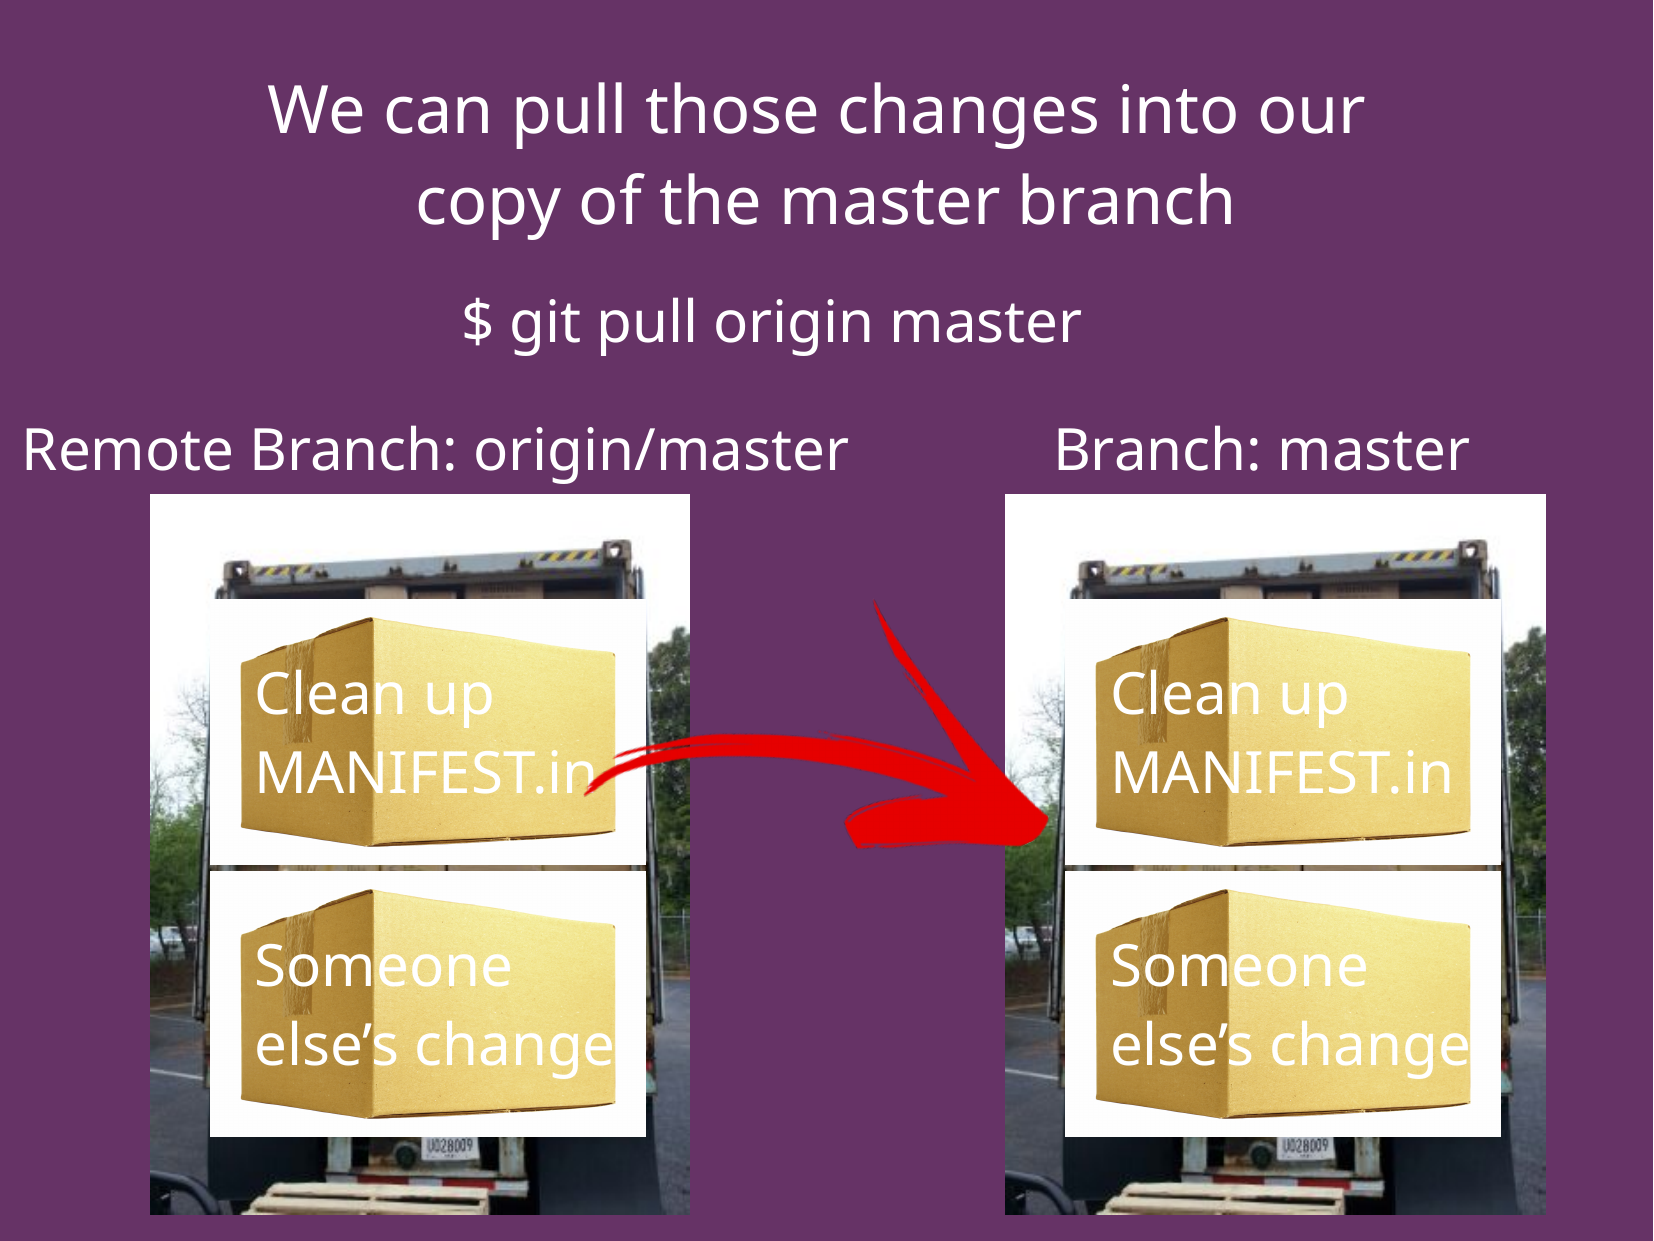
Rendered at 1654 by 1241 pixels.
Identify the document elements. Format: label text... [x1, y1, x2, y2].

text_box Clean up MANIFEST.in [1095, 645, 1501, 868]
picture [150, 494, 1546, 1215]
text_box $ git pull origin master [446, 272, 1207, 453]
text_box Remote Branch: origin/master [7, 400, 916, 496]
text_box Someone else’s change [1095, 916, 1531, 1140]
text_box Branch: master [1038, 400, 1518, 496]
text_box Someone else’s change [240, 916, 676, 1140]
title We can pull those changes into our copy of the master branch [82, 27, 1571, 279]
text_box Clean up MANIFEST.in [240, 645, 646, 868]
